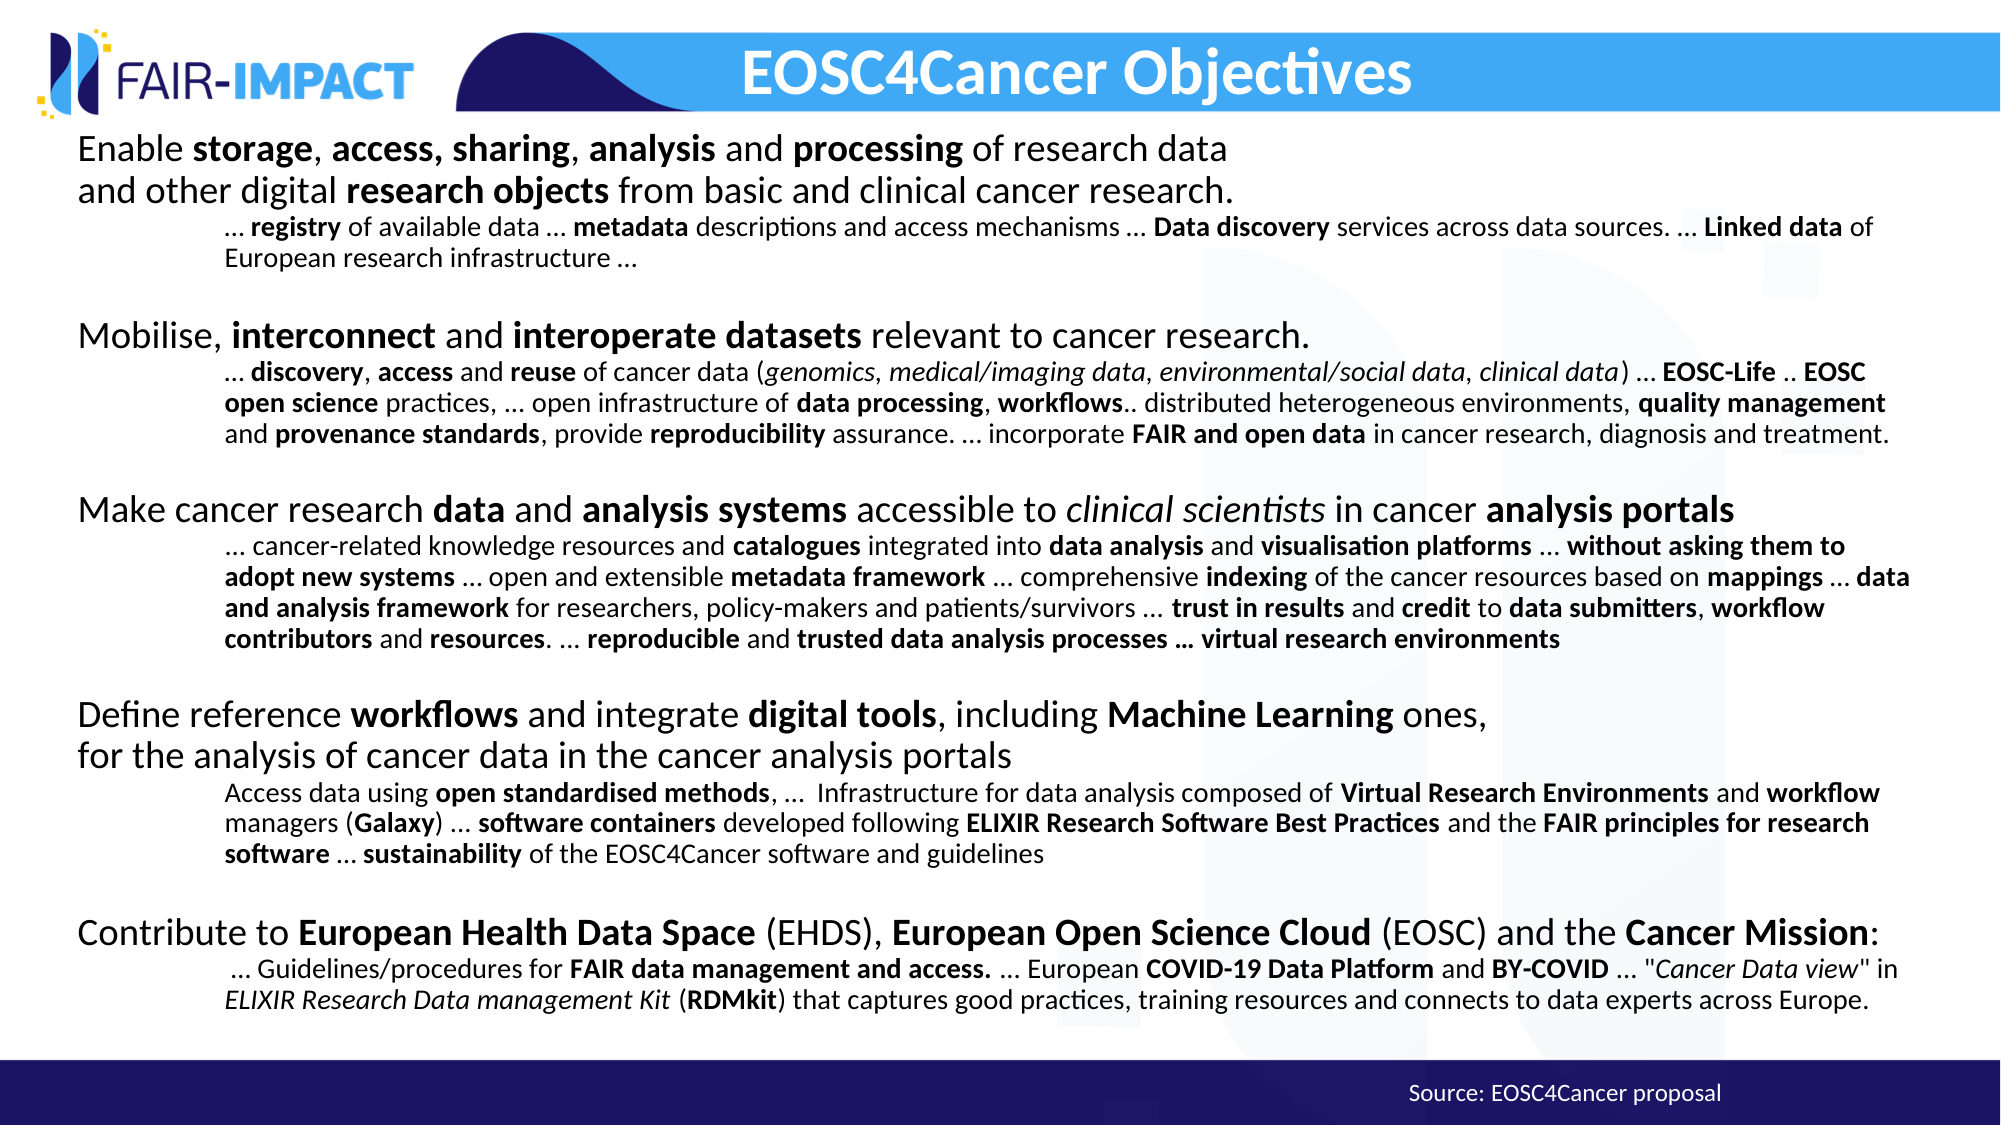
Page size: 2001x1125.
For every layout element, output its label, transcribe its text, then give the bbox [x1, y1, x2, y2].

list Enable storage, access, sharing, analysis and processing of research data and other digital research objects from basic and clinical cancer research. … registry of available data … metadata descriptions and access mechanisms … Data discovery services across data sources. … Linked data of European research infrastructure … Mobilise, interconnect and interoperate datasets relevant to cancer research. … discovery, access and reuse of cancer data (genomics, medical/imaging data, environmental/social data, clinical data) … EOSC-Life .. EOSC open science practices, ... open infrastructure of data processing, workflows.. distributed heterogeneous environments, quality management and provenance standards, provide reproducibility assurance. … incorporate FAIR and open data in cancer research, diagnosis and treatment. Make cancer research data and analysis systems accessible to clinical scientists in cancer analysis portals ... cancer-related knowledge resources and catalogues integrated into data analysis and visualisation platforms ... without asking them to adopt new systems … open and extensible metadata framework ... comprehensive indexing of the cancer resources based on mappings … data and analysis framework for researchers, policy-makers and patients/survivors ... trust in results and credit to data submitters, workflow contributors and resources. ... reproducible and trusted data analysis processes … virtual research environments Define reference workflows and integrate digital tools, including Machine Learning ones, for the analysis of cancer data in the cancer analysis portals Access data using open standardised methods, … Infrastructure for data analysis composed of Virtual Research Environments and workflow managers (Galaxy) ... software containers developed following ELIXIR Research Software Best Practices and the FAIR principles for research software … sustainability of the EOSC4Cancer software and guidelines Contribute to European Health Data Space (EHDS), European Open Science Cloud (EOSC) and the Cancer Mission: … Guidelines/procedures for FAIR data management and access. ... European COVID-19 Data Platform and BY-COVID ... "Cancer Data view" in ELIXIR Research Data management Kit (RDMkit) that captures good practices, training resources and connects to data experts across Europe. [25, 120, 1926, 1049]
list Source: EOSC4Cancer proposal [1393, 1072, 1863, 1118]
title EOSC4Cancer Objectives [726, 0, 2000, 191]
